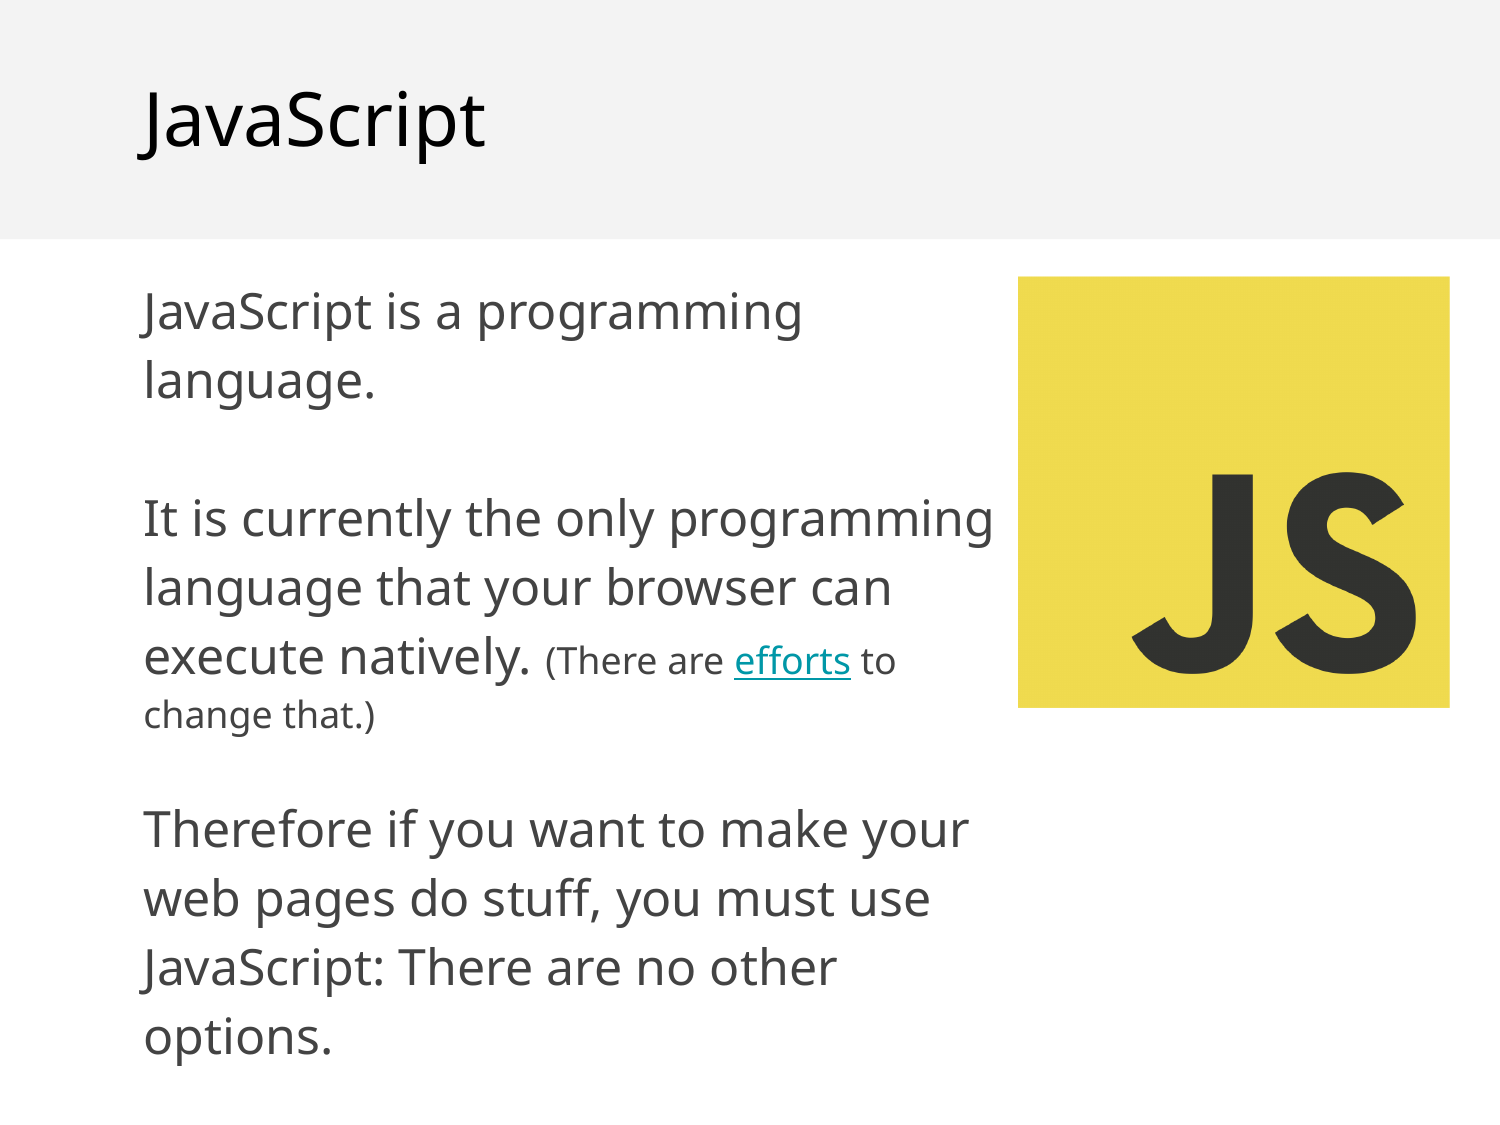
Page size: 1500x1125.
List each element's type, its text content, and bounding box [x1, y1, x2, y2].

picture [1018, 276, 1450, 708]
title JavaScript [128, 56, 1372, 183]
list JavaScript is a programming language. It is currently the only programming language that your browser can execute natively. (There are efforts to change that.) Therefore if you want to make your web pages do stuff, you must use JavaScript: There are no other options. [128, 255, 1019, 1004]
